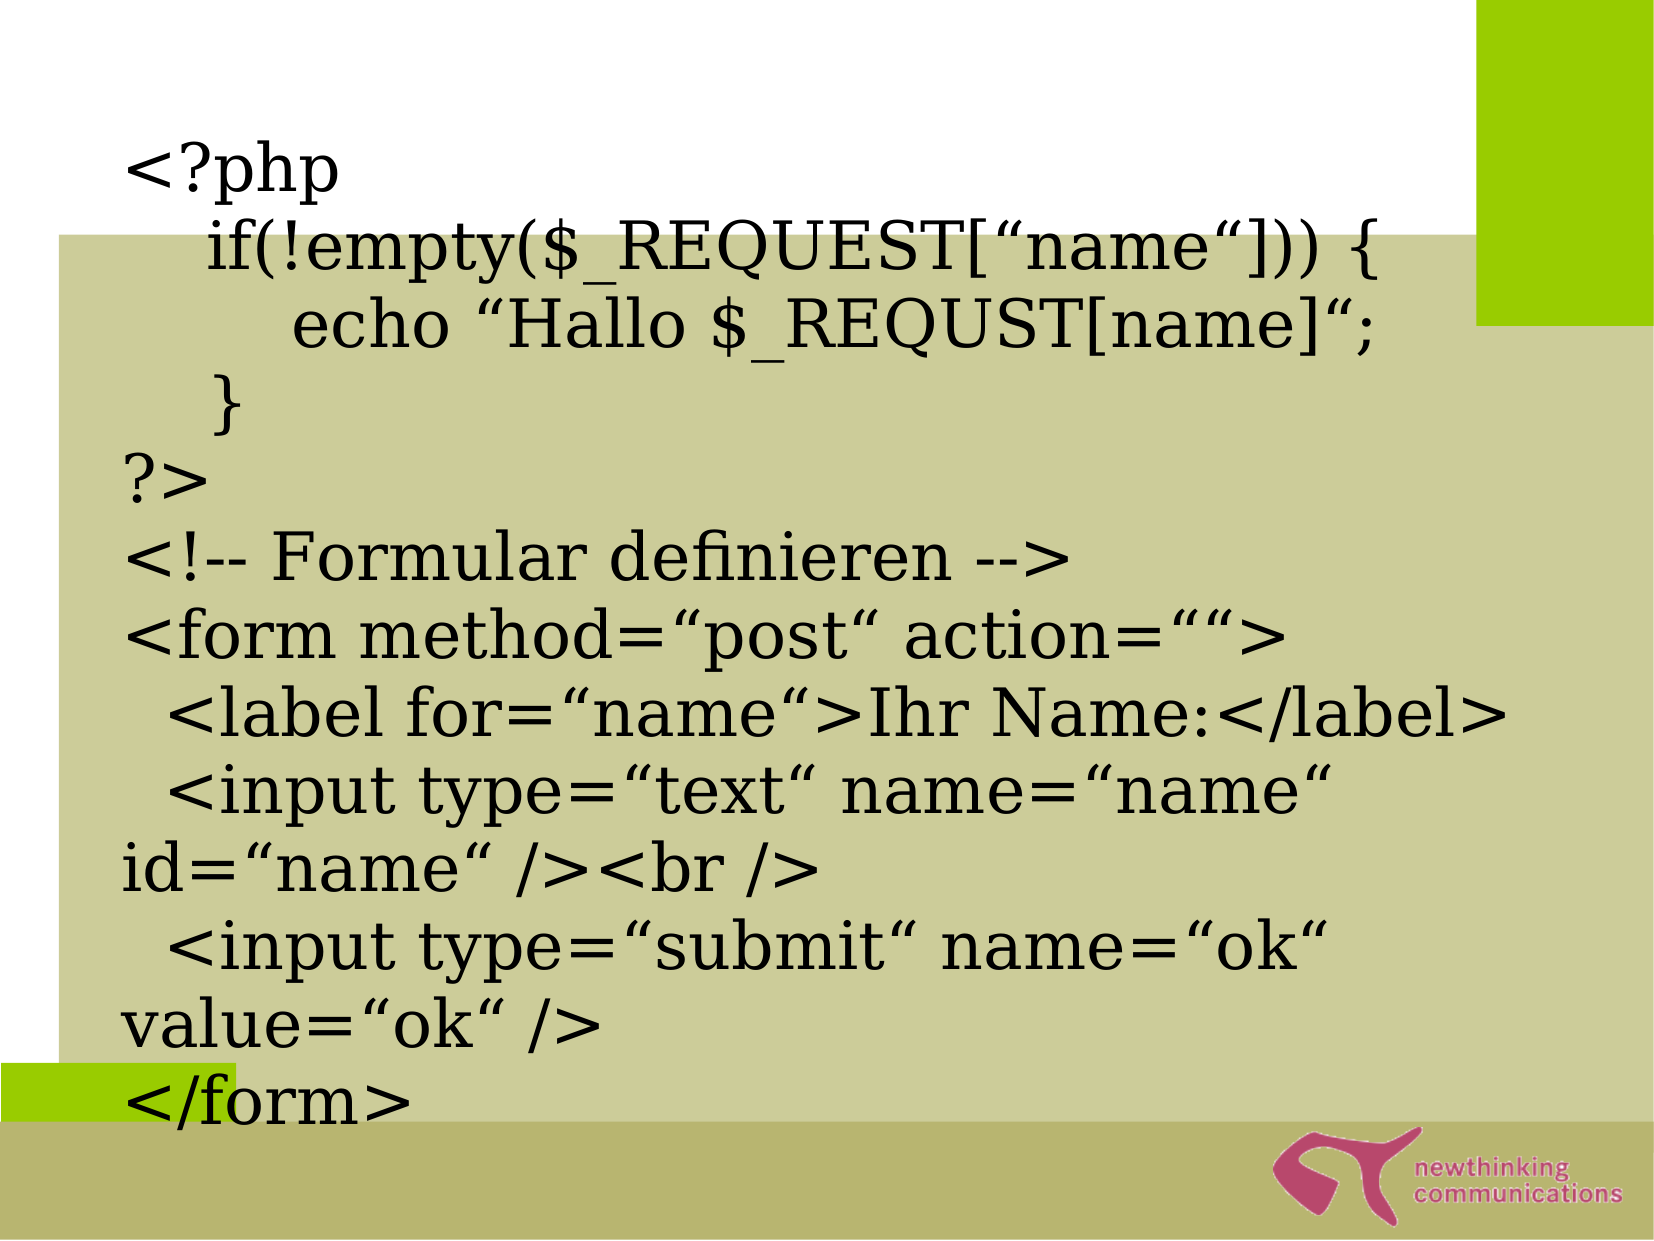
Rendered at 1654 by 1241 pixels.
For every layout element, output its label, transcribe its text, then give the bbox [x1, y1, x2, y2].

picture [1273, 1127, 1641, 1241]
subtitle <?php if(!empty($_REQUEST[“name“])) { echo “Hallo $_REQUST[name]“; } ?> <!-- Formular definieren --> <form method=“post“ action=““> <label for=“name“>Ihr Name:</label> <input type=“text“ name=“name“ id=“name“ /><br /> <input type=“submit“ name=“ok“ value=“ok“ /> </form> [121, 129, 1534, 1141]
